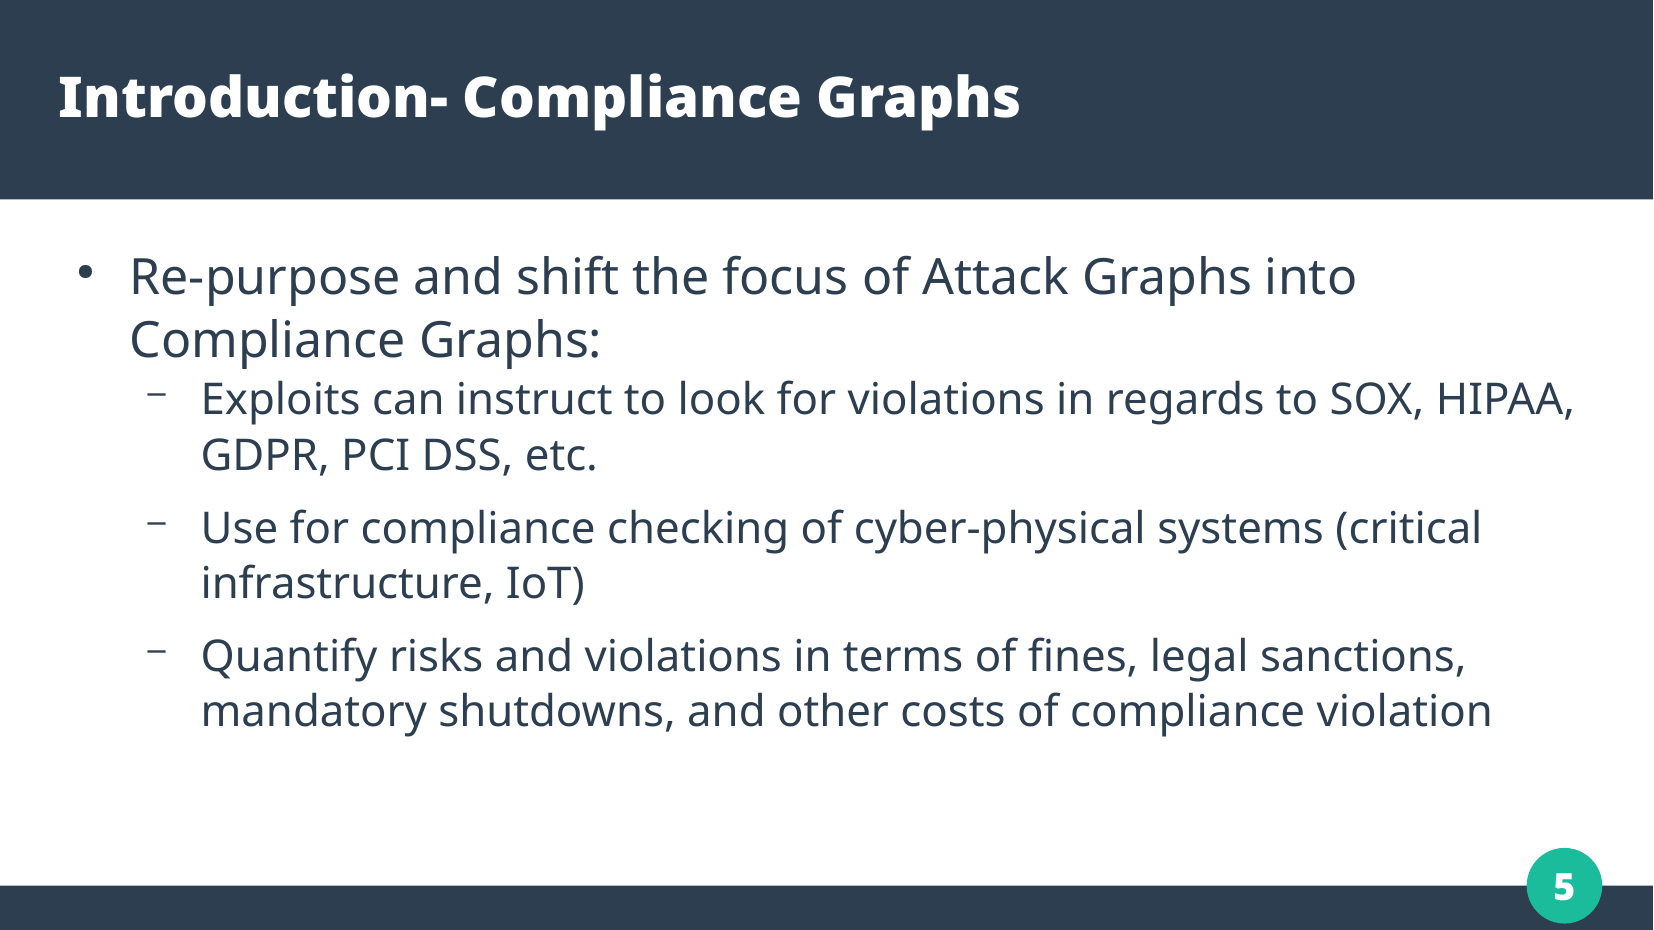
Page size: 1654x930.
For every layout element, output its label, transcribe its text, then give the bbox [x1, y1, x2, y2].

title Introduction- Compliance Graphs [58, 36, 1594, 155]
list Re-purpose and shift the focus of Attack Graphs into Compliance Graphs: Exploits can instruct to look for violations in regards to SOX, HIPAA, GDPR, PCI DSS, etc. Use for compliance checking of cyber-physical systems (critical infrastructure, IoT) Quantify risks and violations in terms of fines, legal sanctions, mandatory shutdowns, and other costs of compliance violation [58, 243, 1594, 864]
